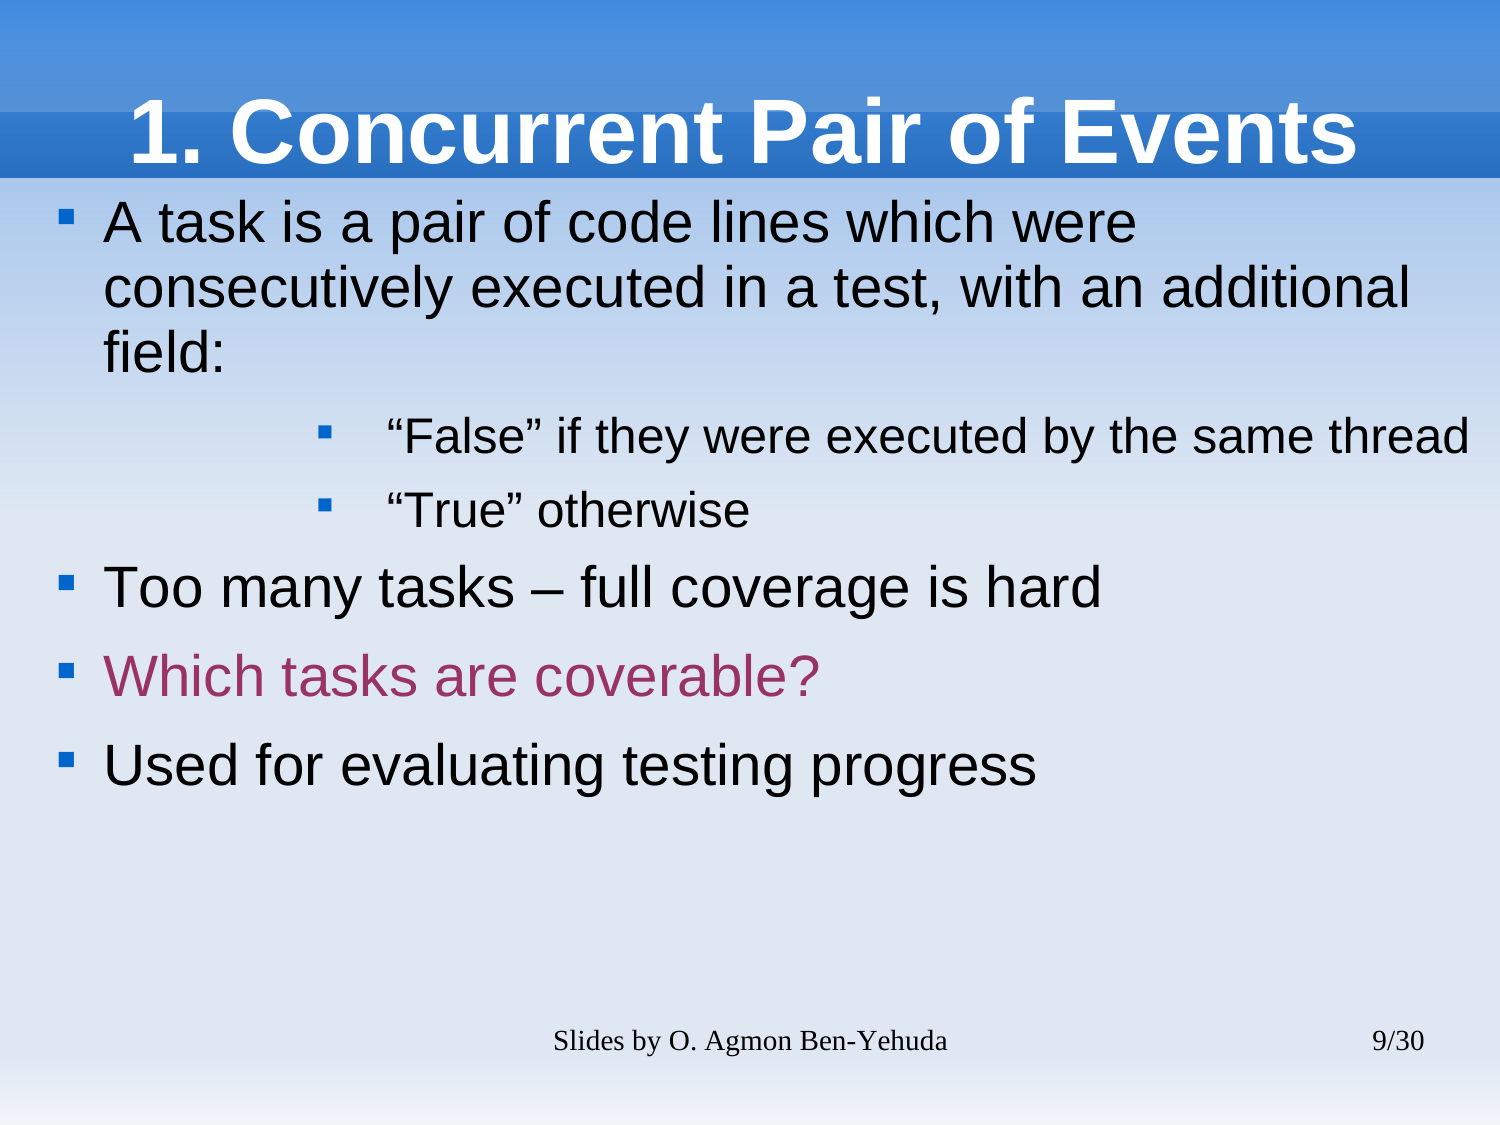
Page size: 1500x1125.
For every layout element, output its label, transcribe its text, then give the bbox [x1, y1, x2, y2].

title 1. Concurrent Pair of Events [69, 42, 1420, 186]
picture [0, 1013, 1500, 1125]
list A task is a pair of code lines which were consecutively executed in a test, with an additional field: “False” if they were executed by the same thread “True” otherwise Too many tasks – full coverage is hard Which tasks are coverable? Used for evaluating testing progress [0, 186, 1500, 1013]
picture [0, 0, 1500, 186]
